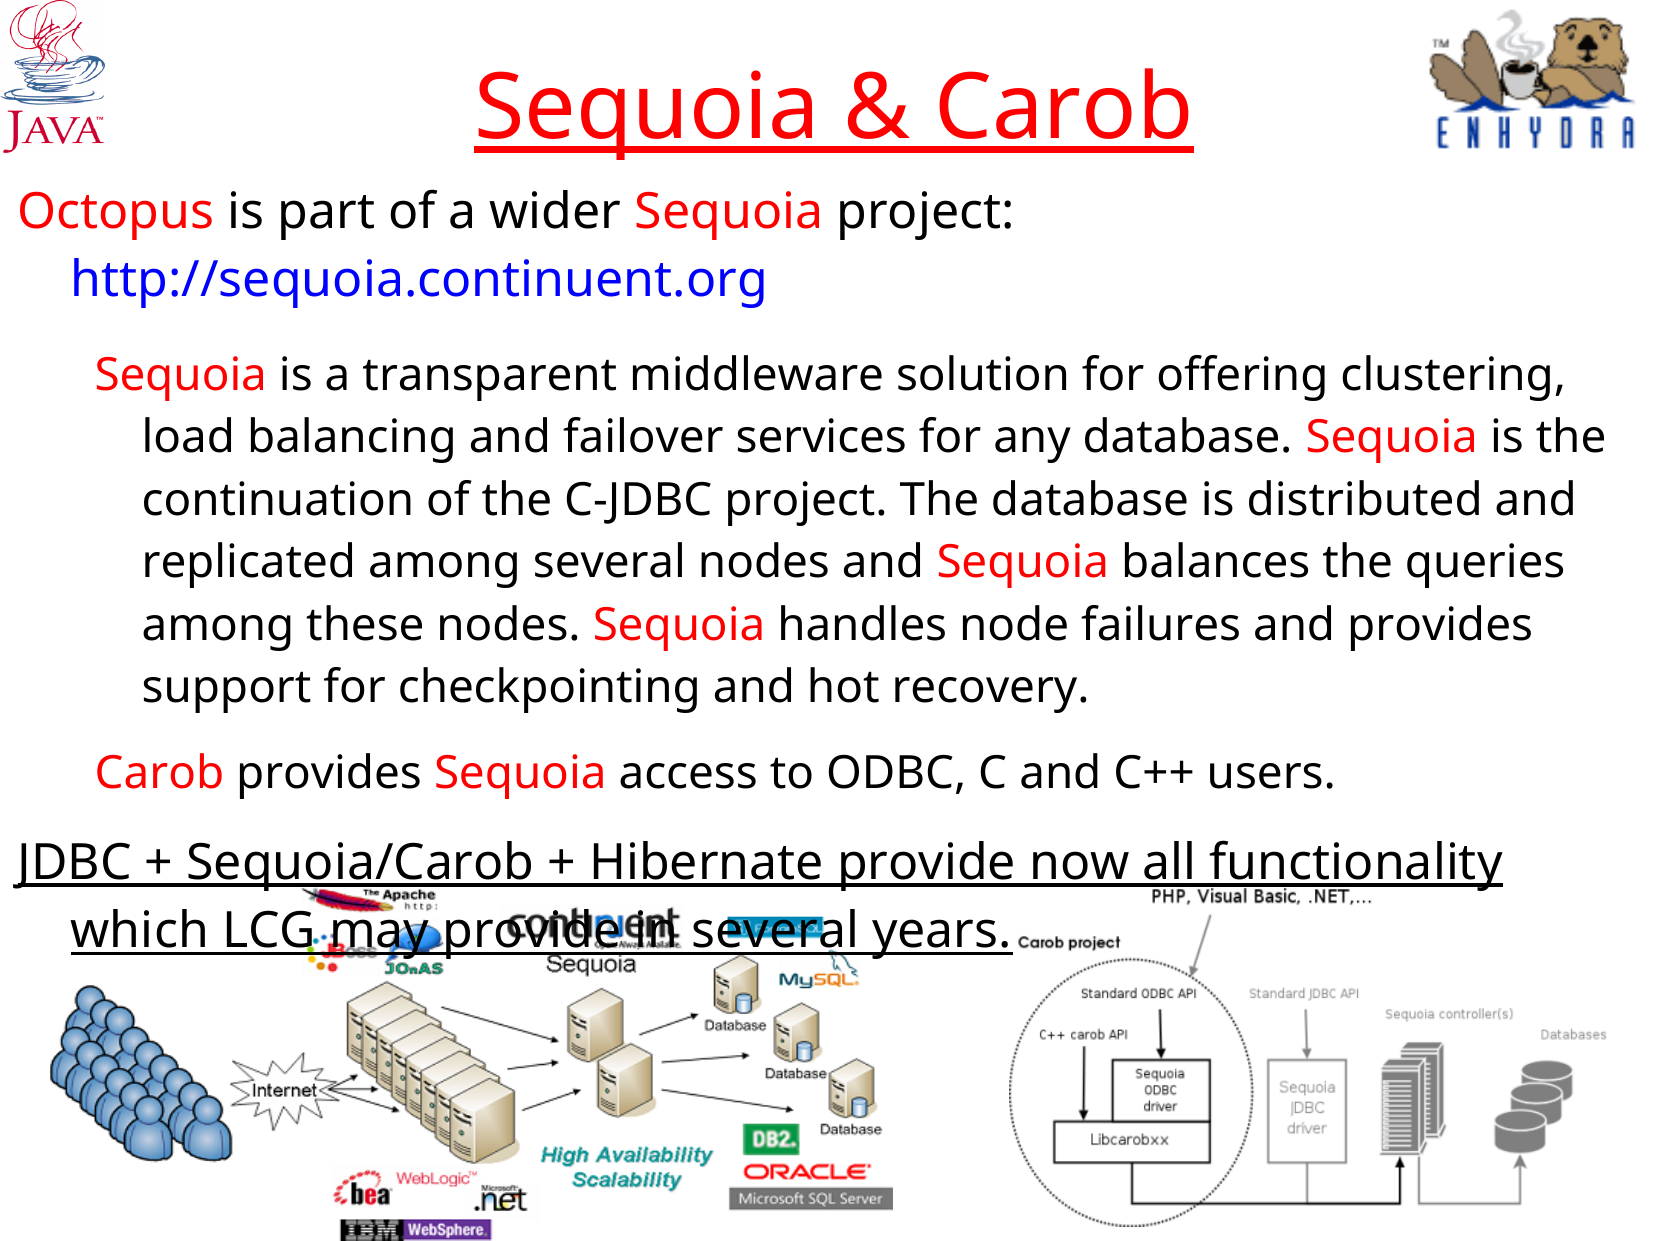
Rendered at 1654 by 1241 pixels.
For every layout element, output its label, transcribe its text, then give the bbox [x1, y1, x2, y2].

picture [1009, 957, 1607, 1227]
picture [0, 0, 105, 153]
title Sequoia & Carob [128, 0, 1541, 175]
picture [1420, 4, 1646, 159]
picture [49, 957, 893, 1241]
list Octopus is part of a wider Sequoia project: http://sequoia.continuent.org Sequoia is a transparent middleware solution for offering clustering, load balancing and failover services for any database. Sequoia is the continuation of the C-JDBC project. The database is distributed and replicated among several nodes and Sequoia balances the queries among these nodes. Sequoia handles node failures and provides support for checkpointing and hot recovery. Carob provides Sequoia access to ODBC, C and C++ users. JDBC + Sequoia/Carob + Hibernate provide now all functionality which LCG may provide in several years. [0, 175, 1654, 957]
